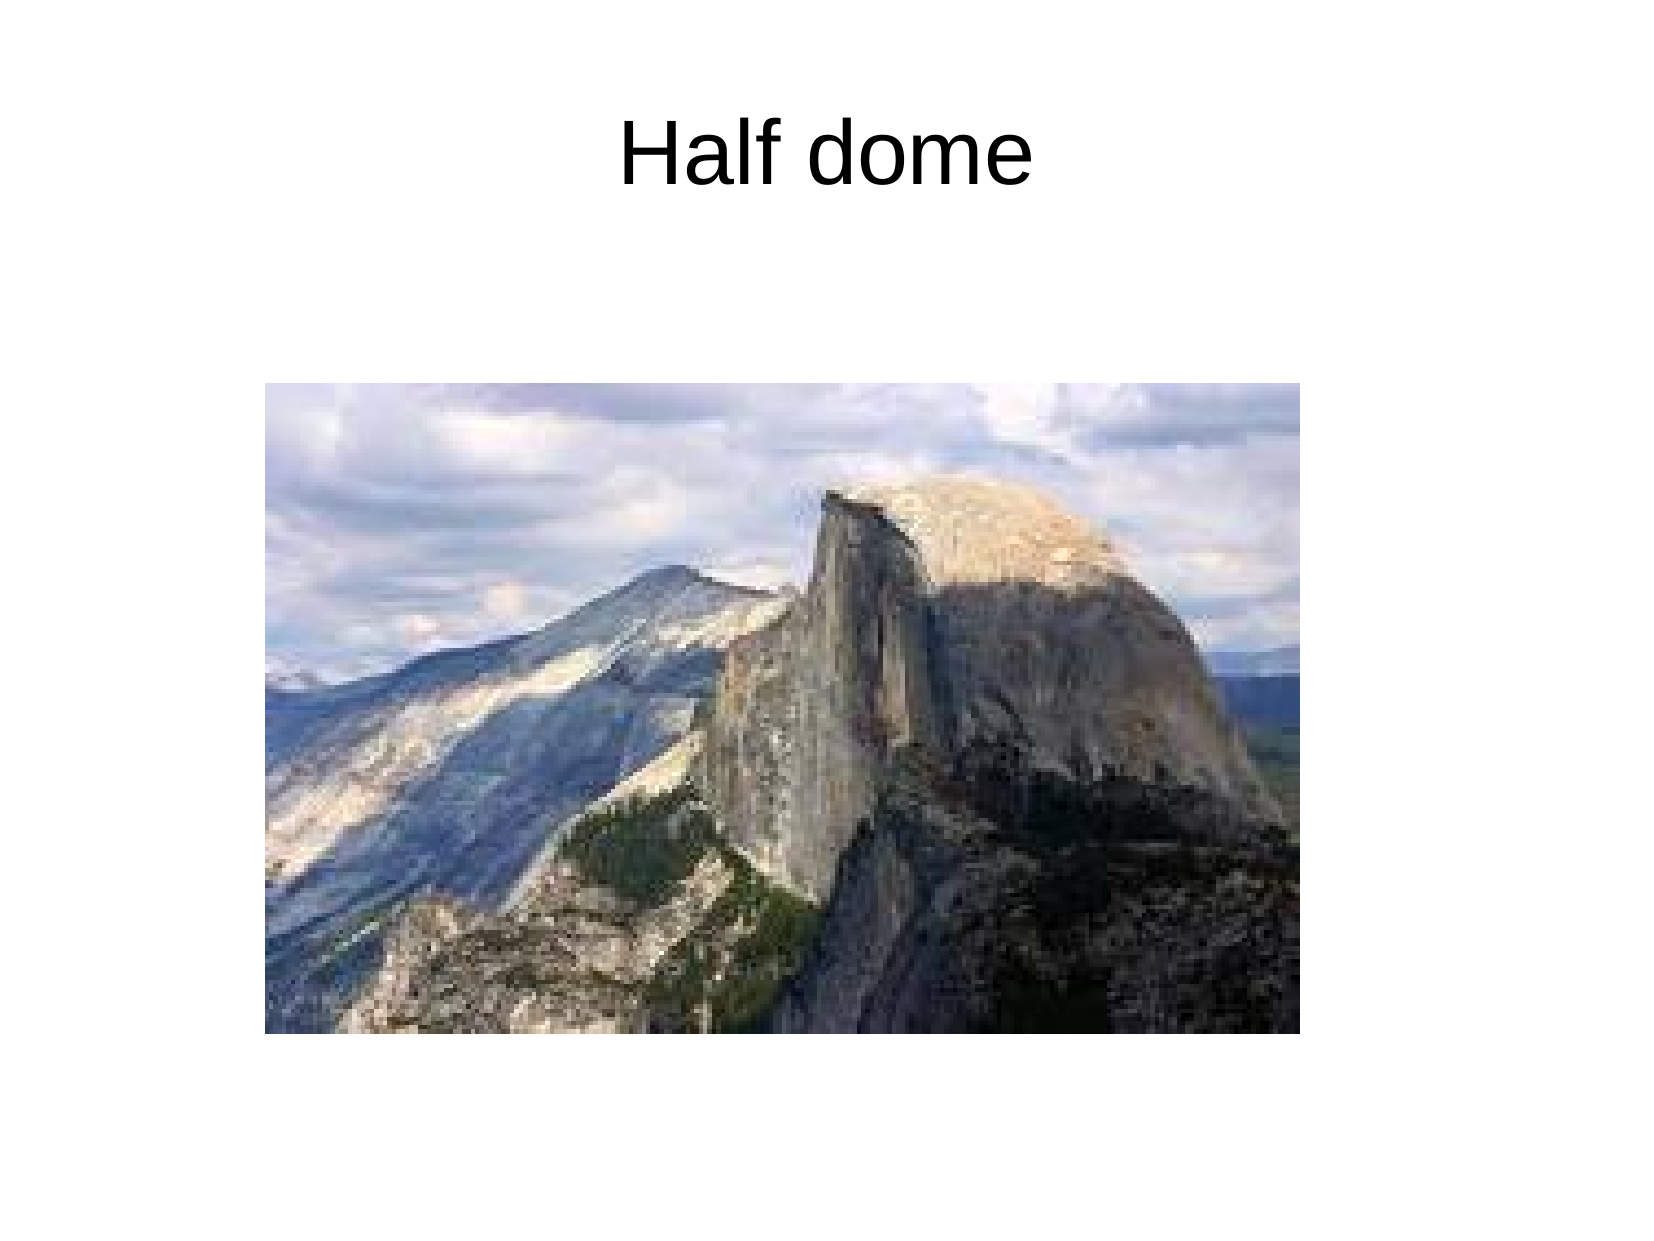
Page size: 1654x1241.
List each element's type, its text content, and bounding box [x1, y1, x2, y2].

title Half dome [82, 49, 1571, 257]
picture [265, 383, 1300, 1034]
